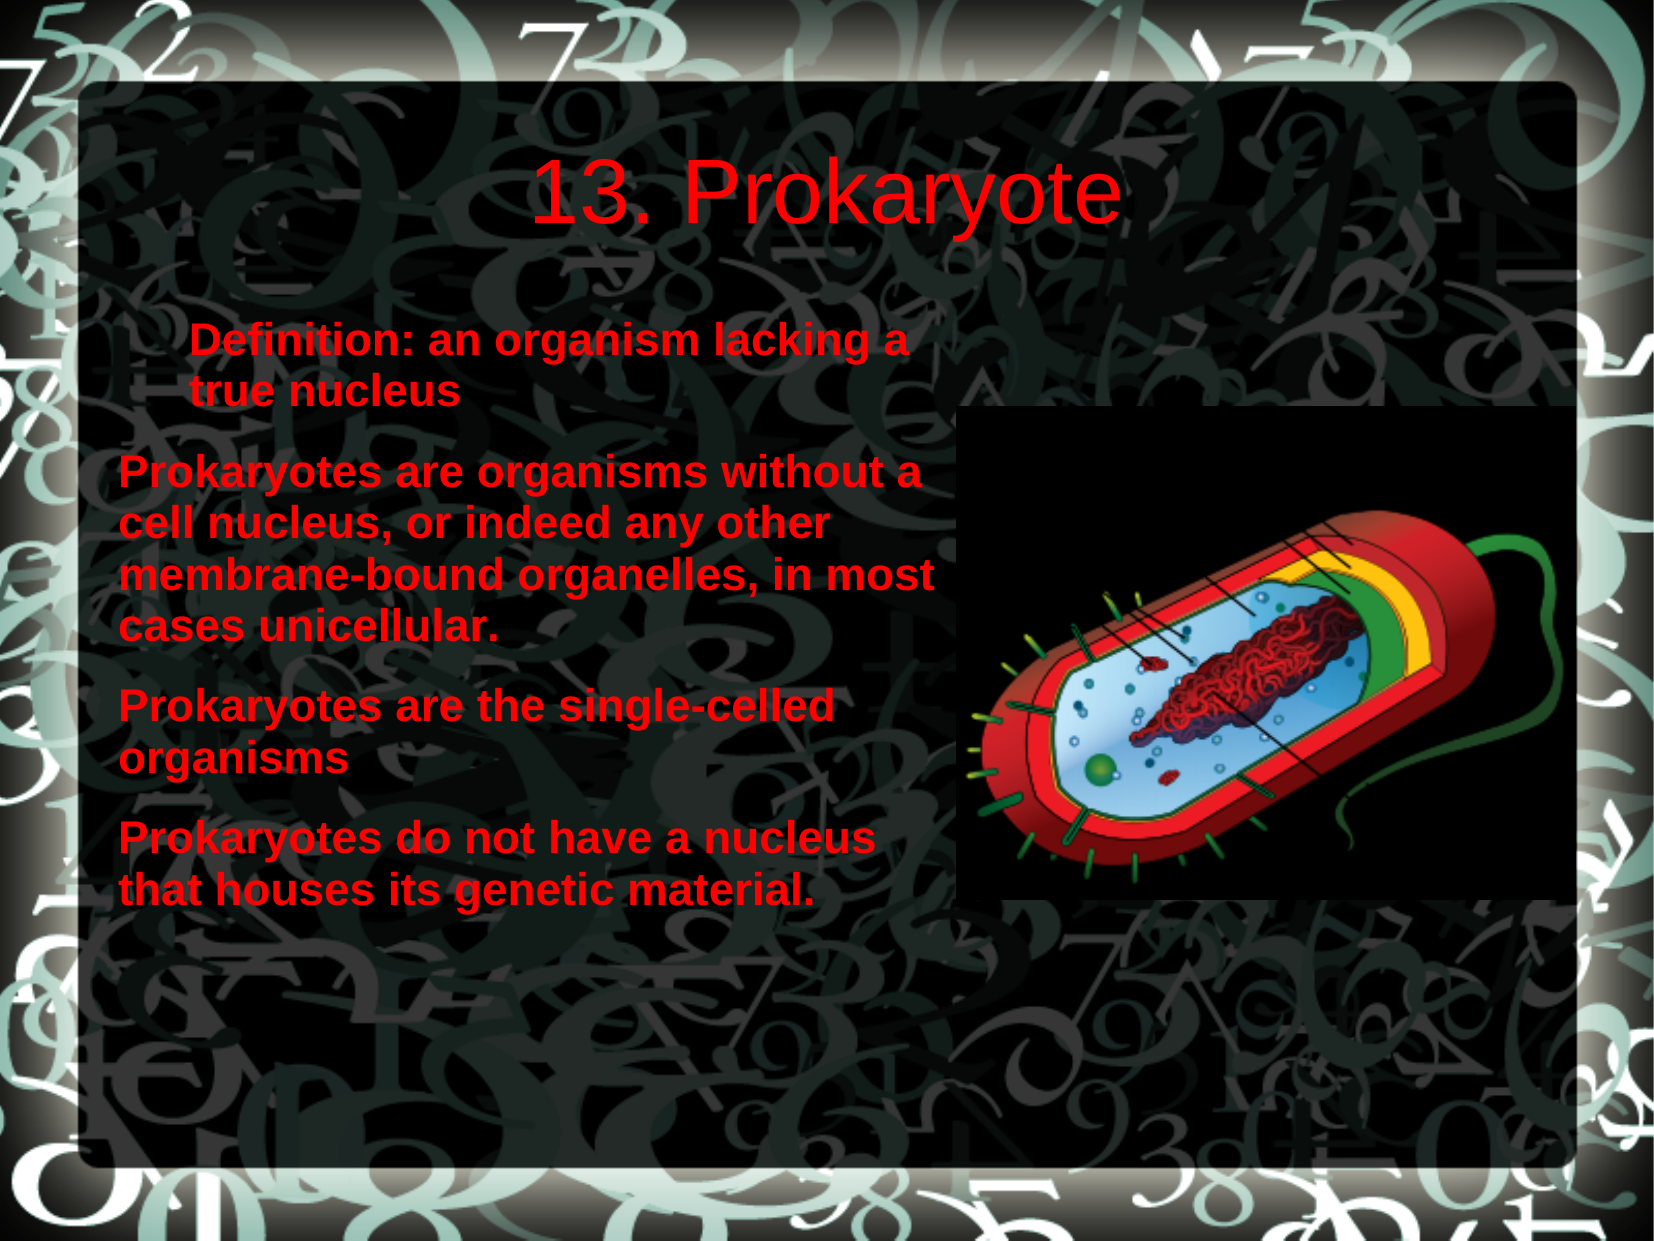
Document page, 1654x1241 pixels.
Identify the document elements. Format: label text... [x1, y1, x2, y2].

title 13. Prokaryote [82, 95, 1571, 289]
list Definition: an organism lacking a true nucleus Prokaryotes are organisms without a cell nucleus, or indeed any other membrane-bound organelles, in most cases unicellular. Prokaryotes are the single-celled organisms Prokaryotes do not have a nucleus that houses its genetic material. [118, 313, 938, 1163]
picture [0, 0, 1654, 1241]
